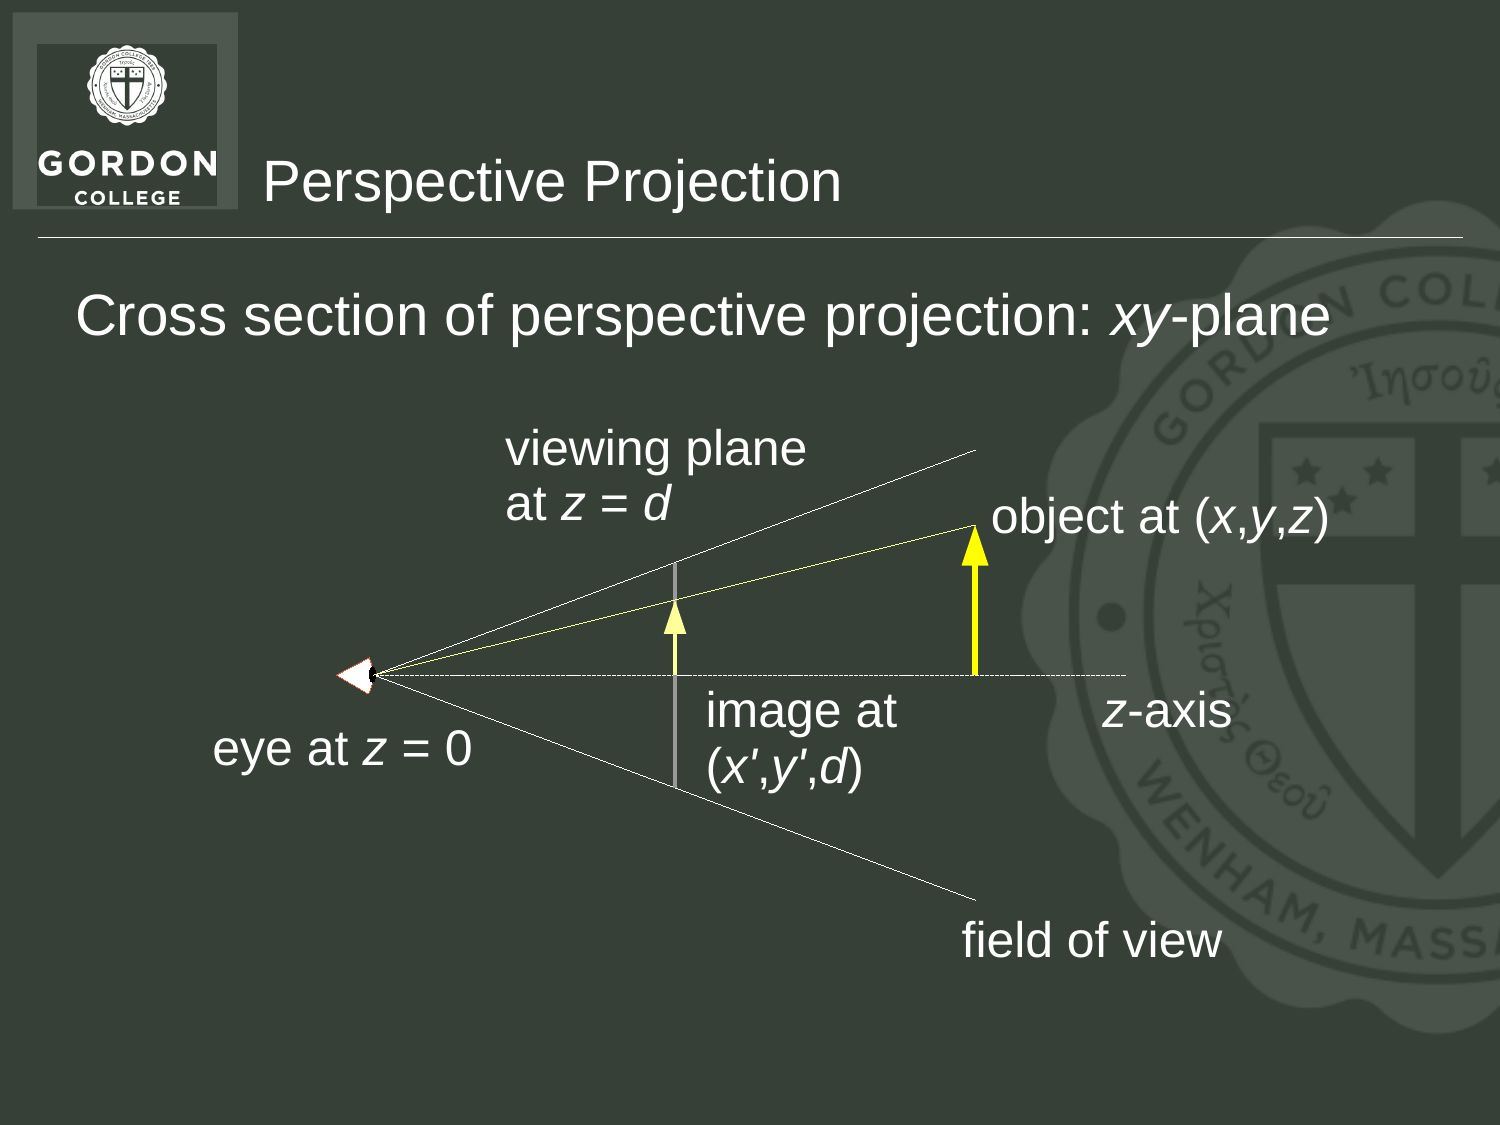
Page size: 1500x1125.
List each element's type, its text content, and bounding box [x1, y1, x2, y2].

text_box eye at z = 0 [197, 712, 488, 784]
subtitle Cross section of perspective projection: xy-plane [75, 282, 1426, 1018]
text_box field of view [946, 904, 1238, 976]
title Perspective Projection [262, 145, 1463, 217]
text_box object at (x,y,z) [976, 481, 1351, 552]
text_box z-axis [1087, 675, 1248, 746]
text_box image at (x',y',d) [690, 675, 938, 802]
text_box viewing plane at z = d [490, 412, 863, 541]
picture [0, 0, 1500, 1125]
text_box [336, 657, 376, 694]
